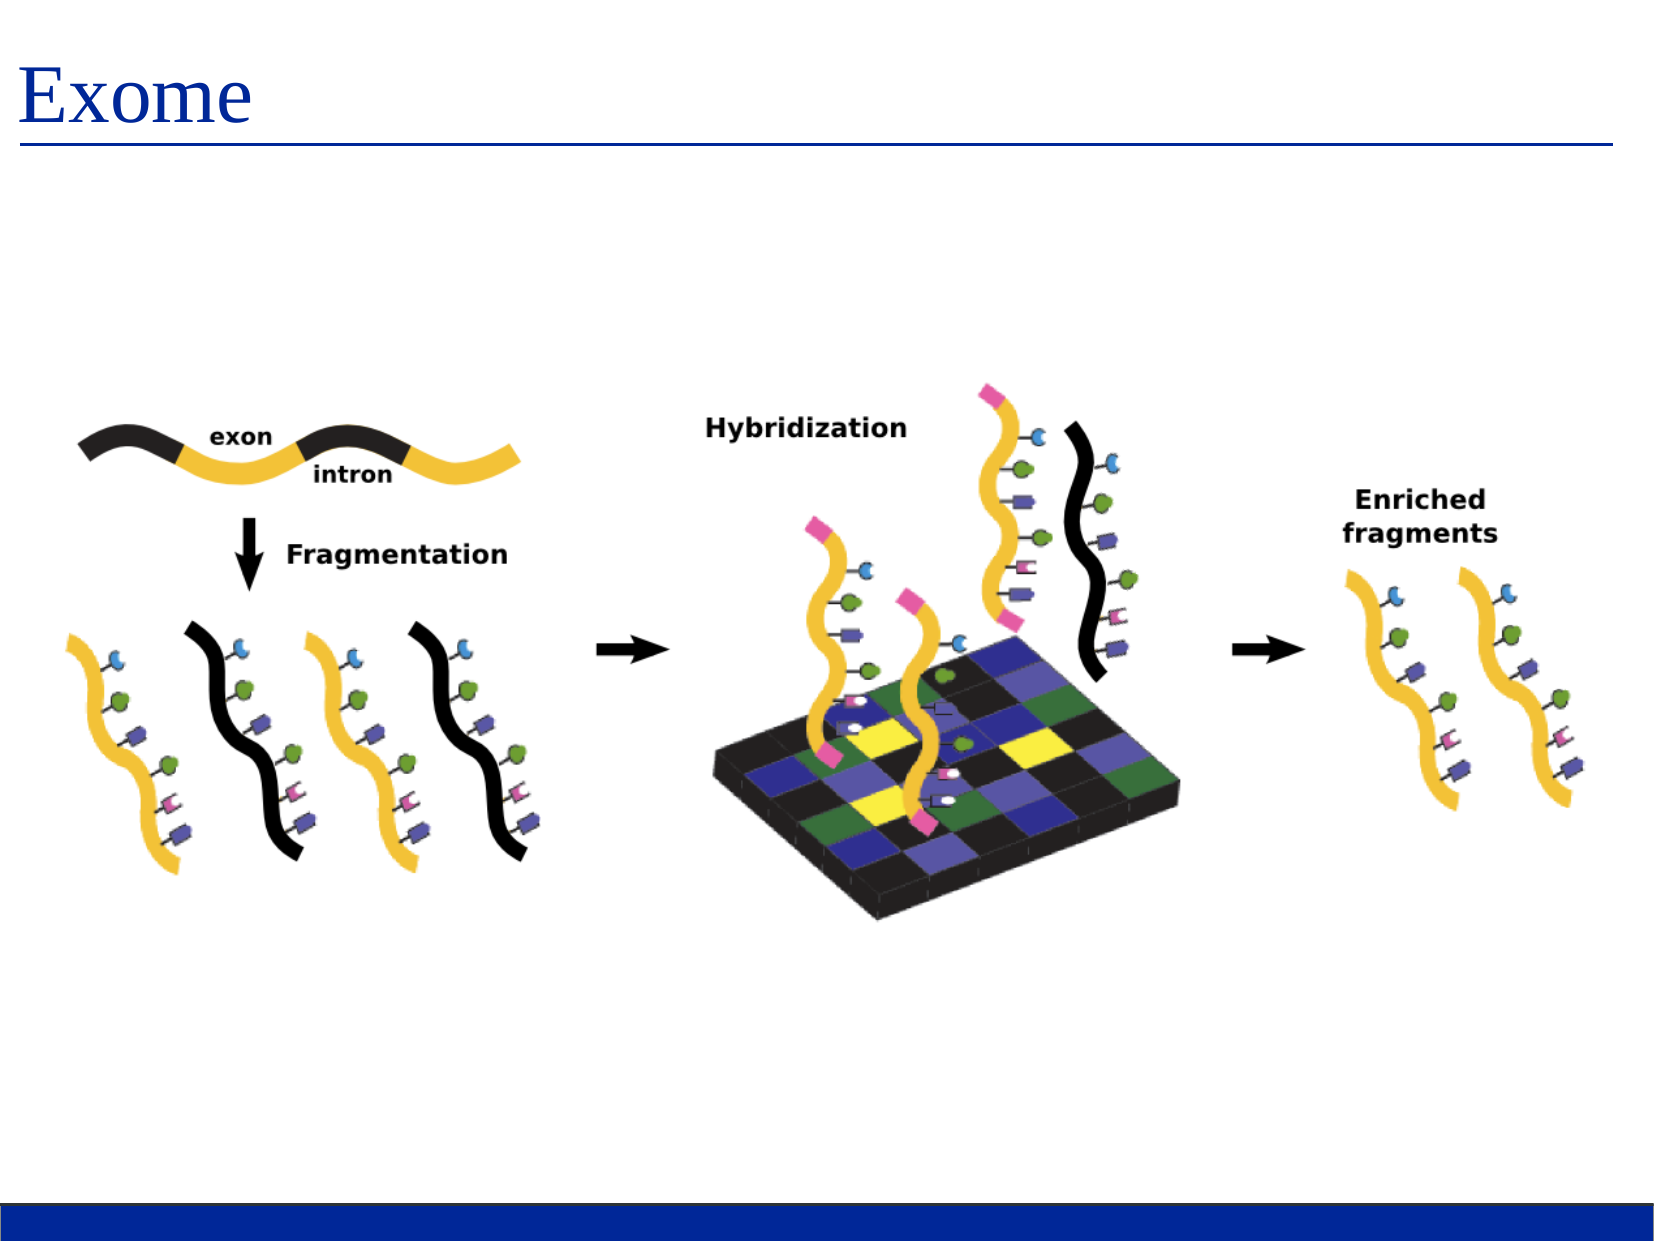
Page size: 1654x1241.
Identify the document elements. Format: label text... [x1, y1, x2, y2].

title Exome [17, 0, 1589, 198]
picture [47, 359, 1609, 941]
